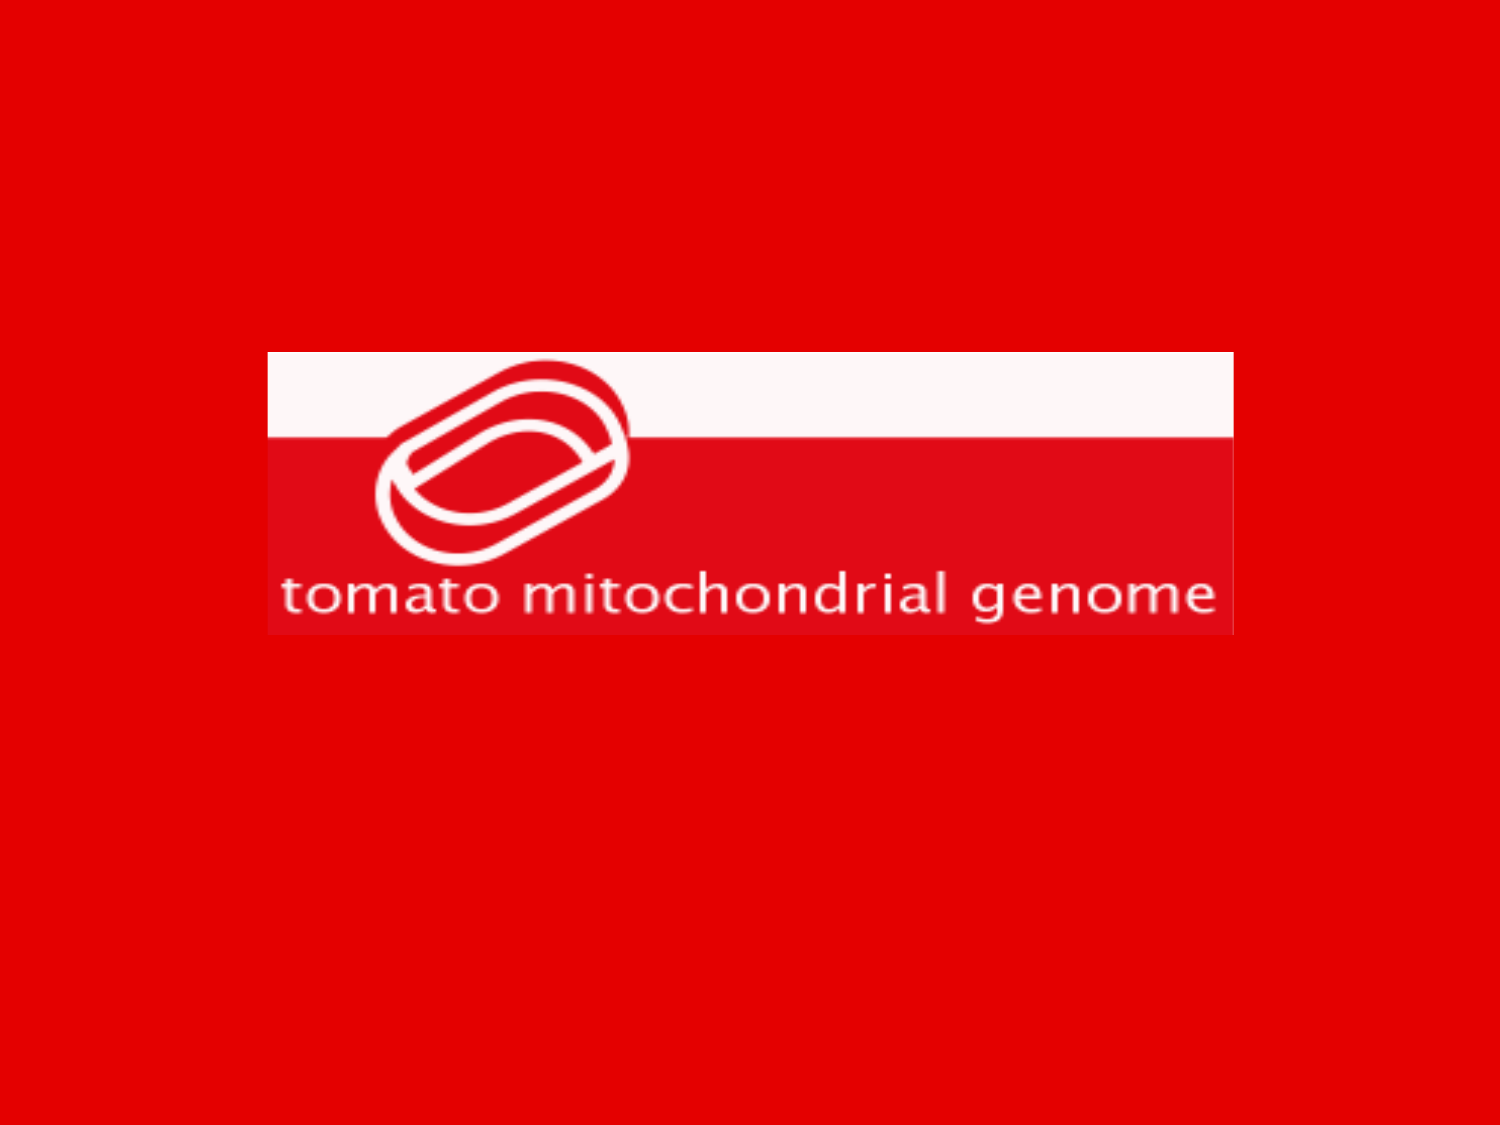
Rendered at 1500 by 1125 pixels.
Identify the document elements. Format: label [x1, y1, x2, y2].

picture [267, 352, 1234, 635]
